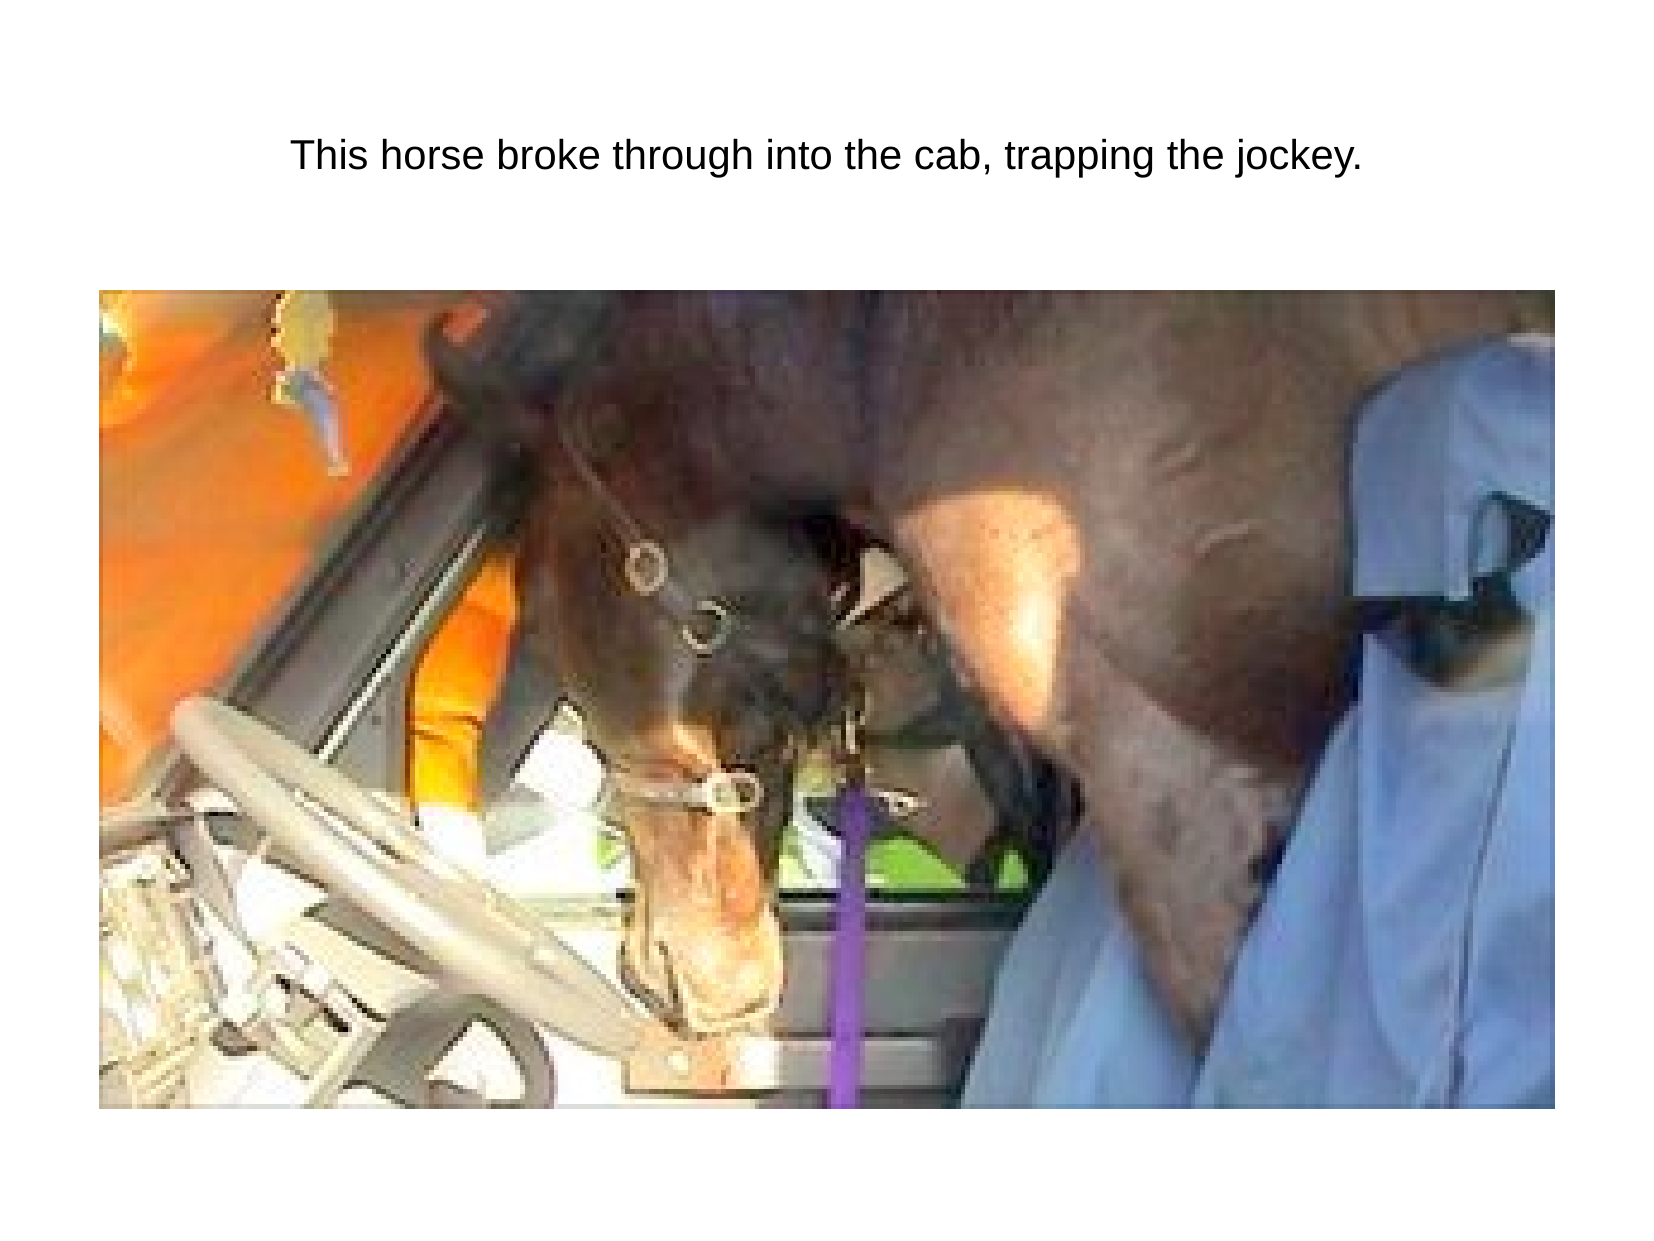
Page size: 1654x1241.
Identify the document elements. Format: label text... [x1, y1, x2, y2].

picture [99, 290, 1555, 1109]
title This horse broke through into the cab, trapping the jockey. [82, 49, 1571, 257]
